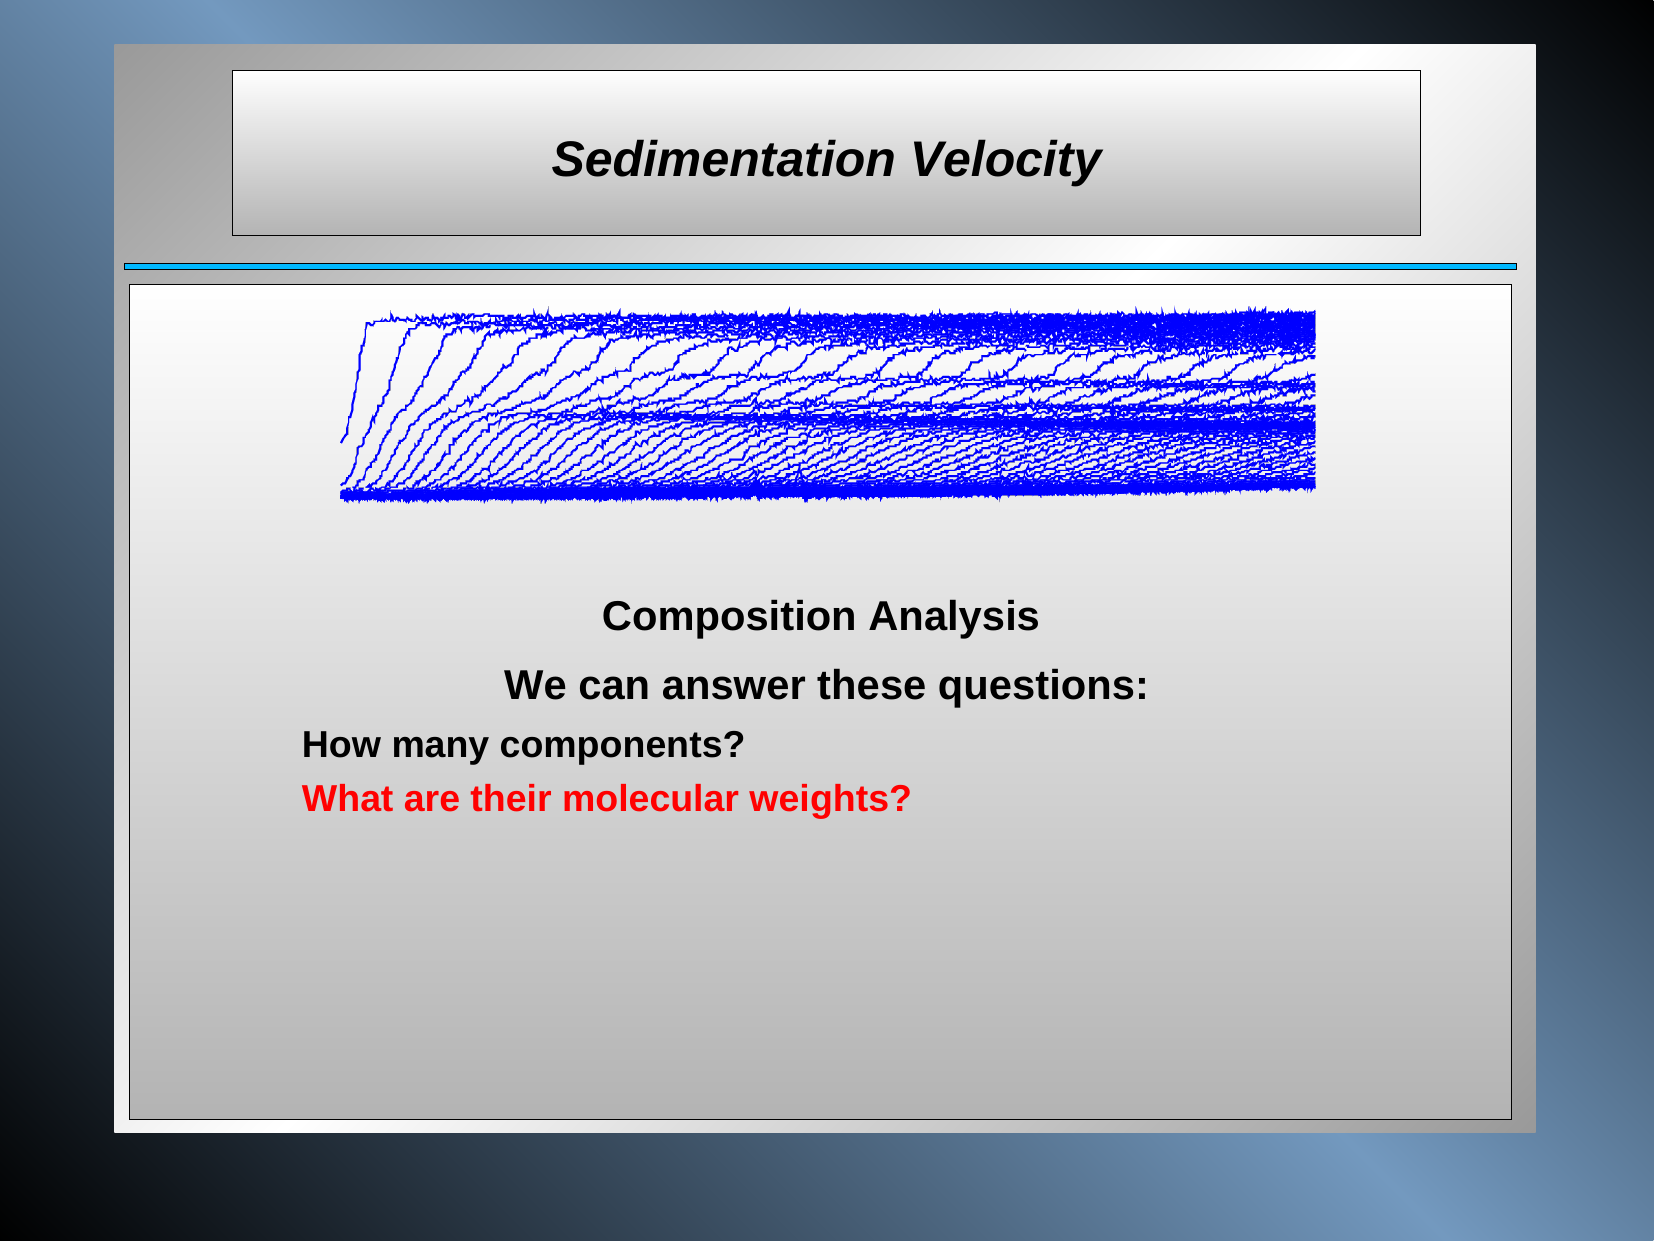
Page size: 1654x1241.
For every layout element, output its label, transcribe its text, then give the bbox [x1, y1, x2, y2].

text_box Composition Analysis We can answer these questions: [465, 569, 1188, 686]
text_box Sedimentation Velocity [397, 131, 1256, 194]
picture [340, 305, 1316, 504]
text_box How many components? What are their molecular weights? [301, 723, 1352, 1050]
text_box [124, 263, 1517, 270]
text_box [129, 284, 1512, 1120]
text_box [232, 70, 1421, 236]
